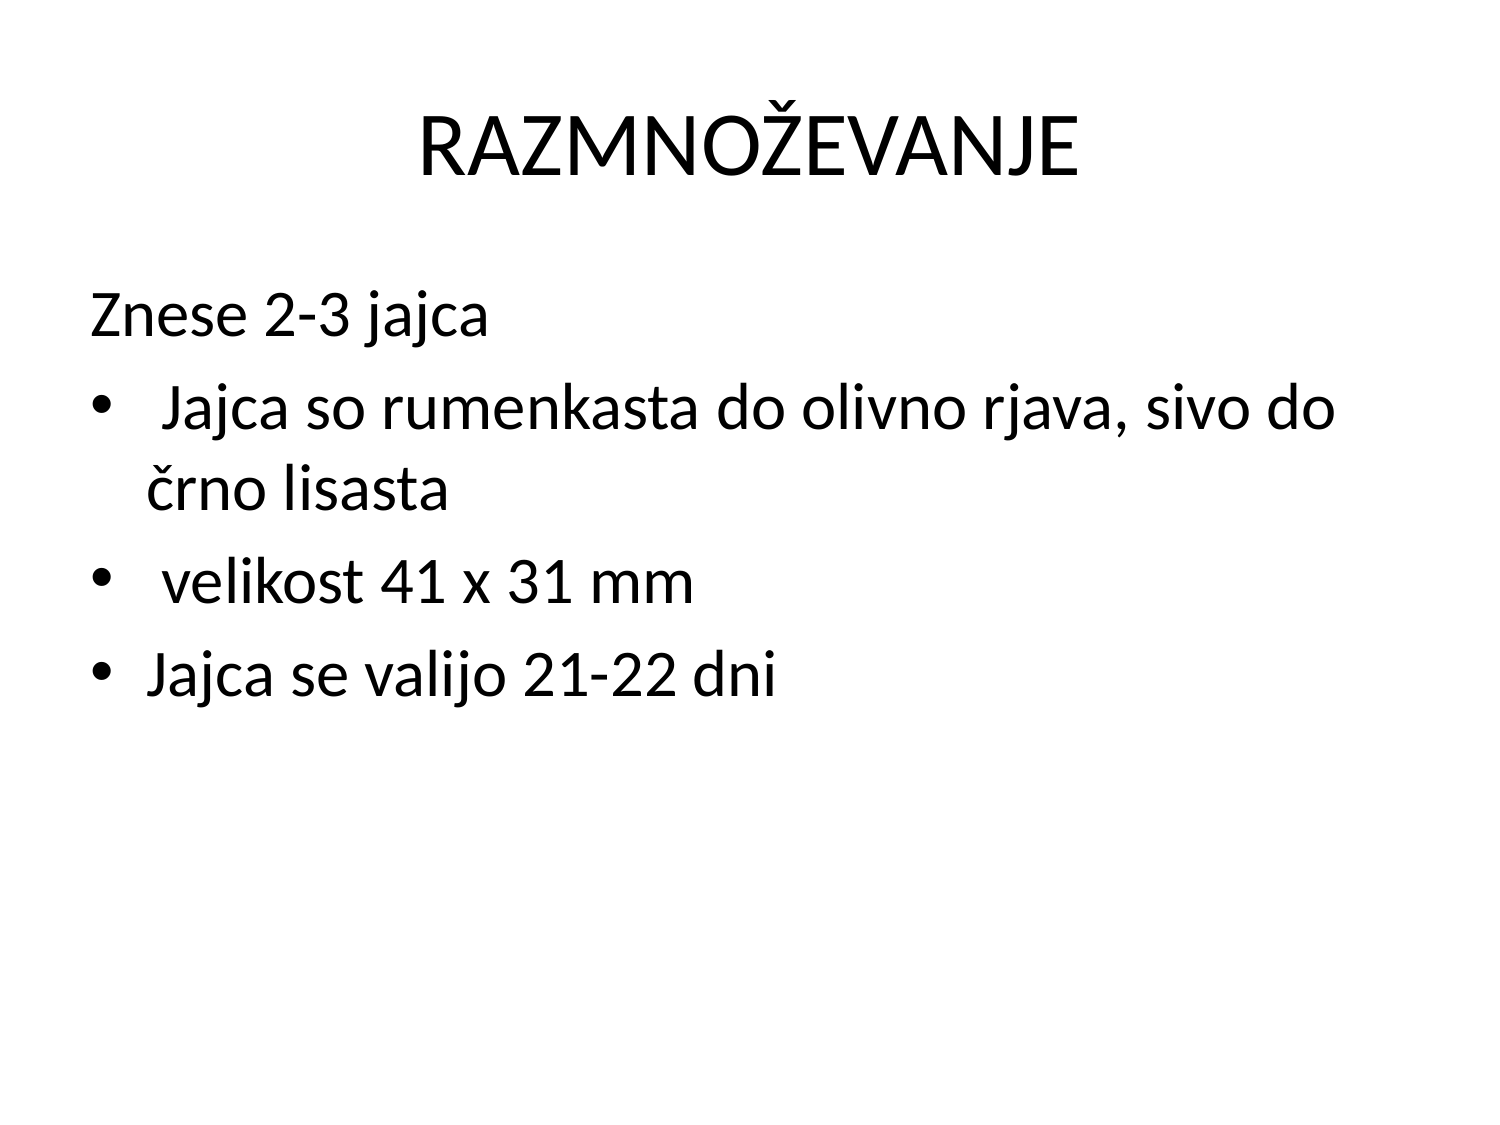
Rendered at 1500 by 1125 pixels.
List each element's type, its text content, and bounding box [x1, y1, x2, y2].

list Znese 2-3 jajca Jajca so rumenkasta do olivno rjava, sivo do črno lisasta velikost 41 x 31 mm Jajca se valijo 21-22 dni [75, 262, 1425, 1005]
title RAZMNOŽEVANJE [75, 45, 1425, 233]
